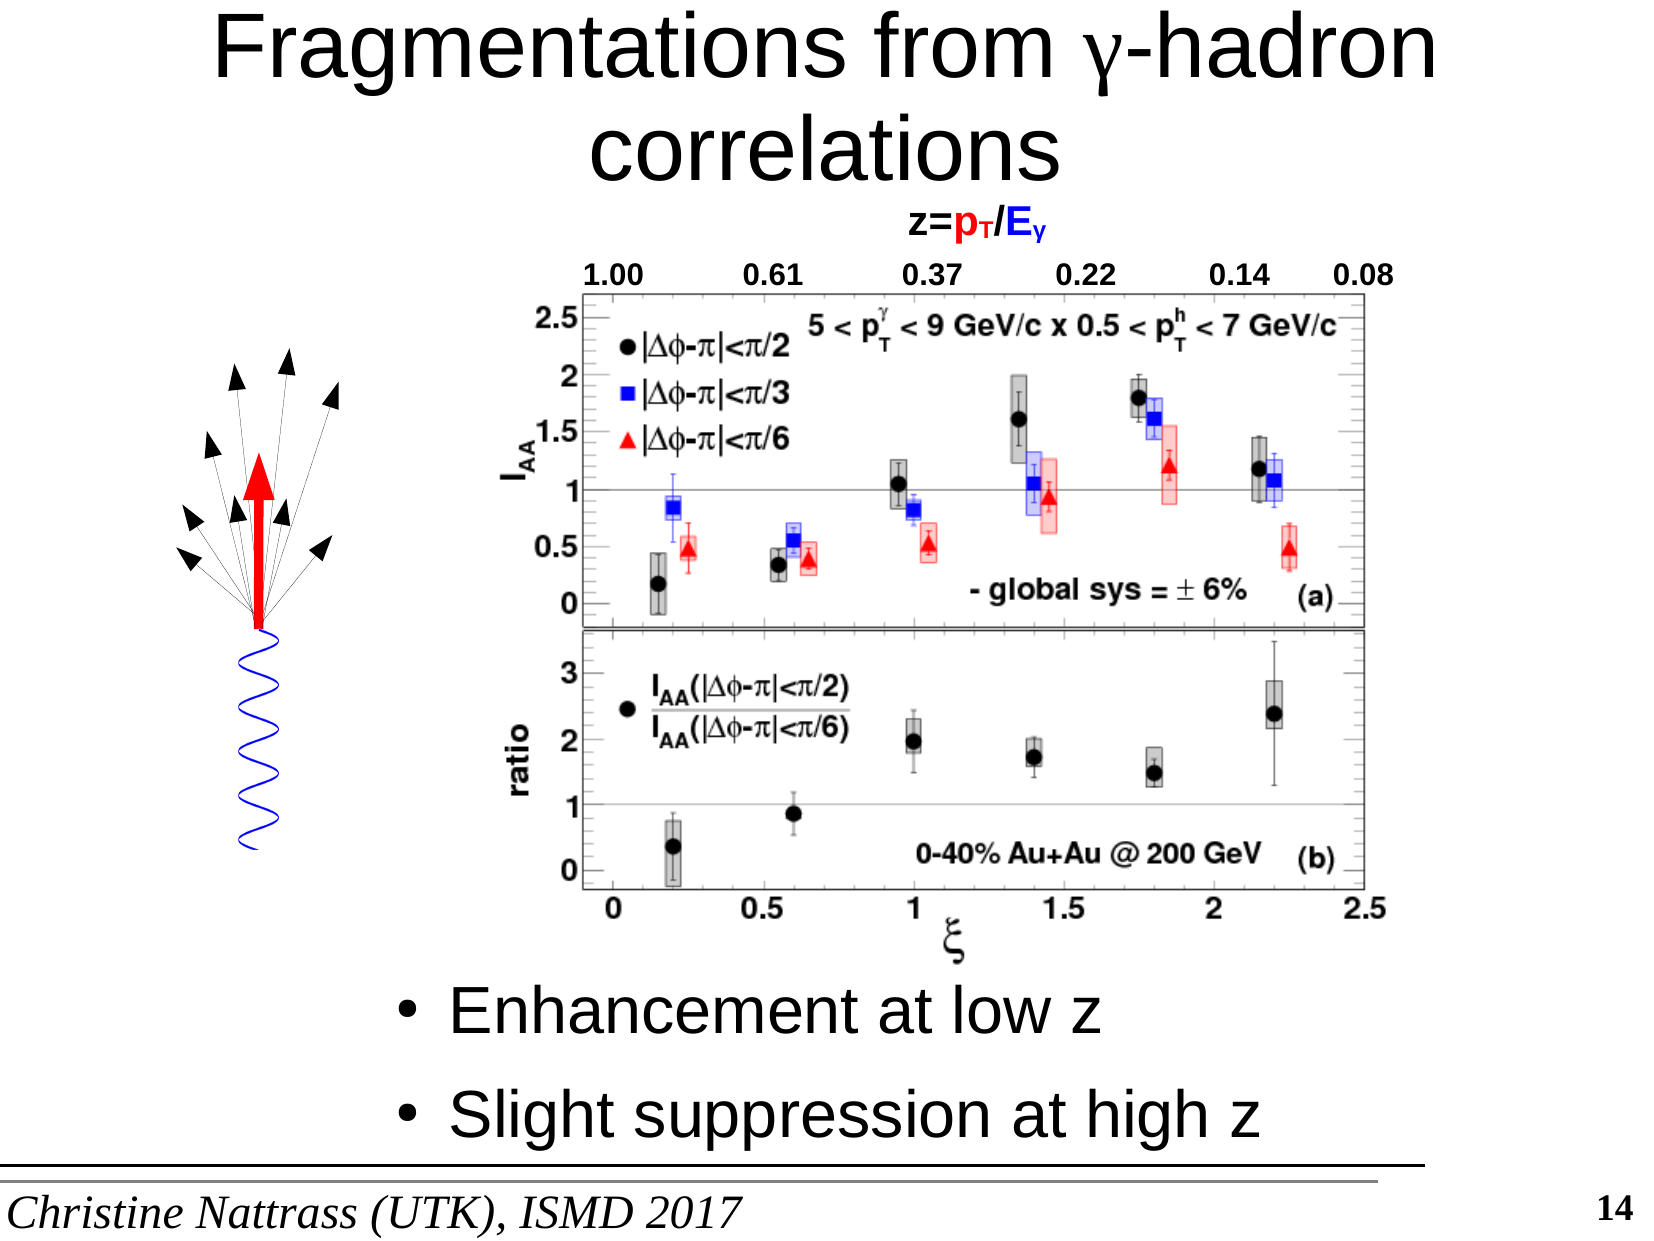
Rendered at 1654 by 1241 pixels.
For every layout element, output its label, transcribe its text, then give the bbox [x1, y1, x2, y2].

text_box z=pT/Eγ [893, 190, 1142, 300]
text_box 0.14 [1194, 249, 1339, 300]
picture [494, 292, 1389, 968]
text_box 0.61 [727, 249, 872, 300]
picture [237, 624, 282, 850]
list Enhancement at low z Slight suppression at high z [377, 972, 1378, 1157]
title Fragmentations from γ-hadron correlations [0, 0, 1652, 201]
text_box 0.22 [1040, 249, 1185, 300]
text_box 1.00 [568, 249, 713, 300]
text_box 0.08 [1339, 249, 1463, 300]
text_box 0.37 [887, 249, 1032, 300]
